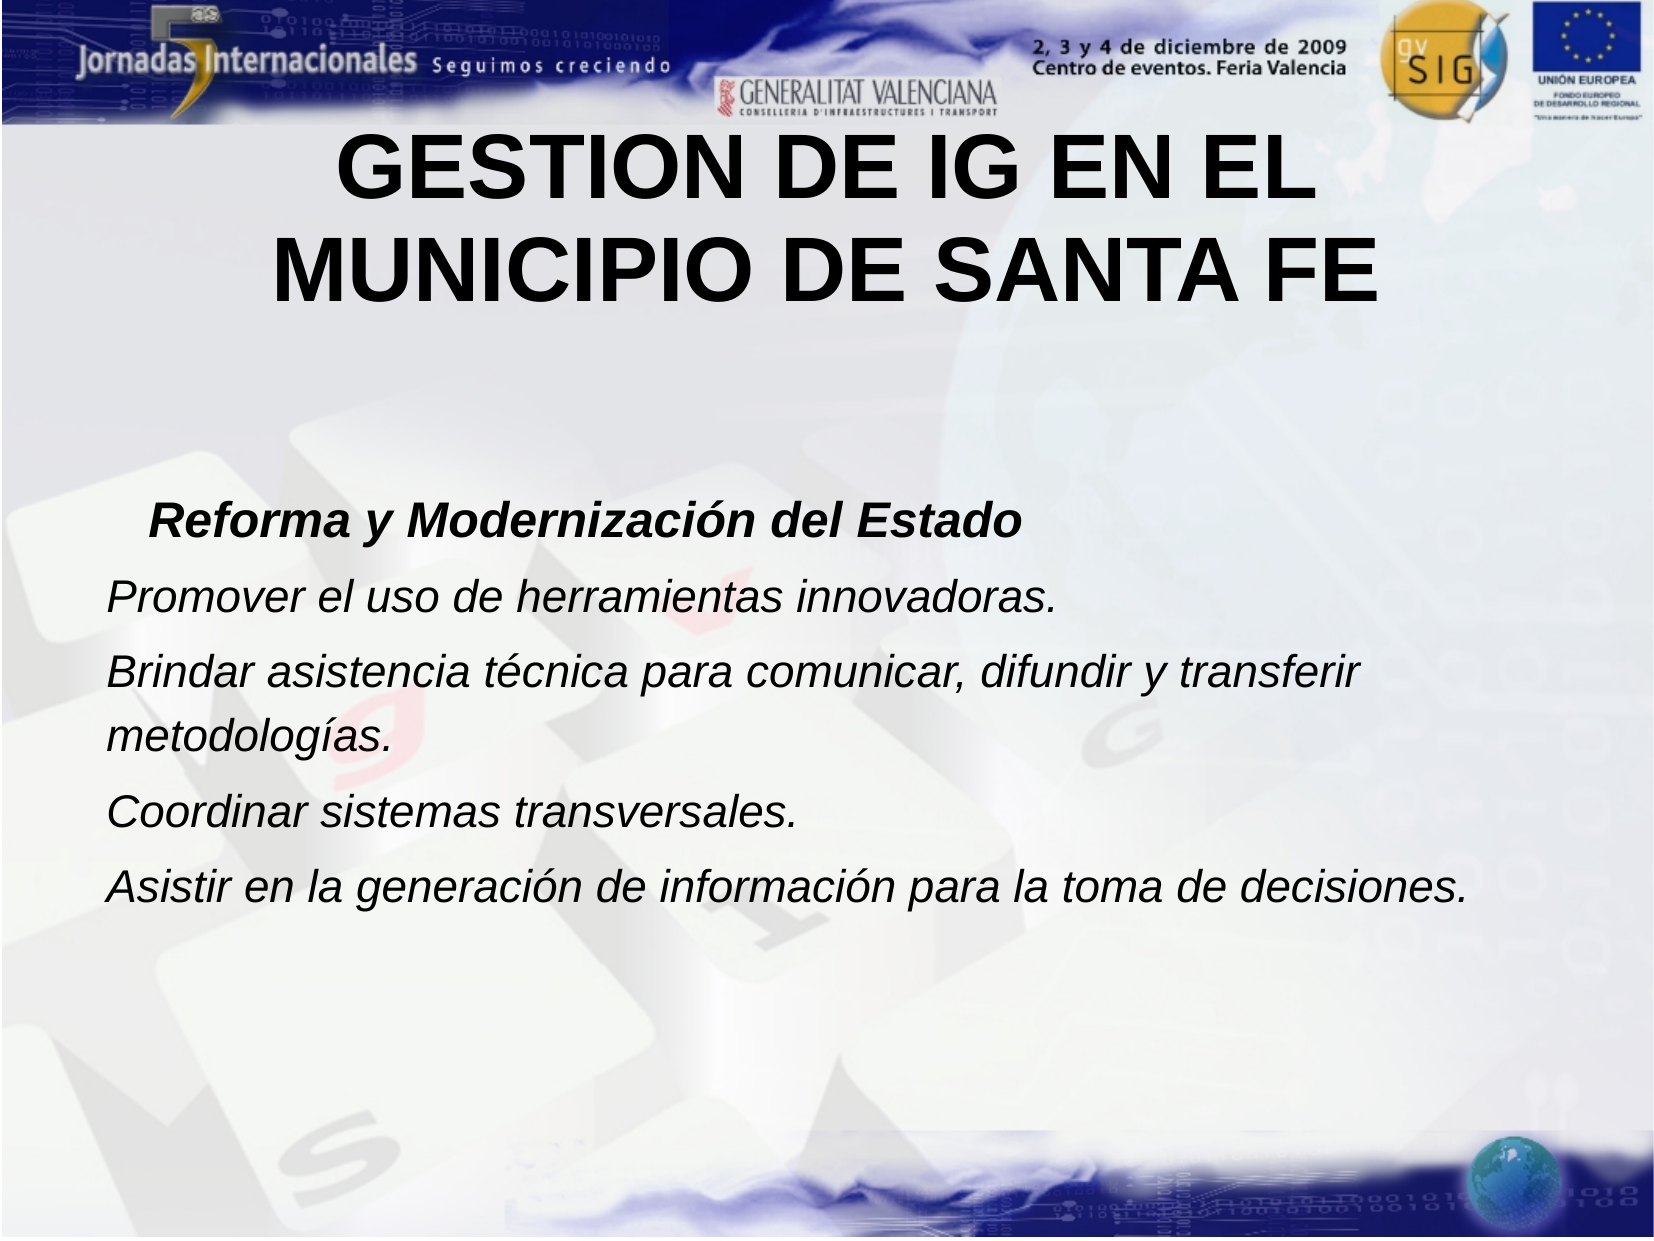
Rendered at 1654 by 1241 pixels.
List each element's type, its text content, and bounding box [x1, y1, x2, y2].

title GESTION DE IG EN EL MUNICIPIO DE SANTA FE [82, 115, 1571, 321]
picture [2, 0, 1654, 1237]
list Reforma y Modernización del Estado Promover el uso de herramientas innovadoras. Brindar asistencia técnica para comunicar, difundir y transferir metodologías. Coordinar sistemas transversales. Asistir en la generación de información para la toma de decisiones. [106, 501, 1595, 1086]
